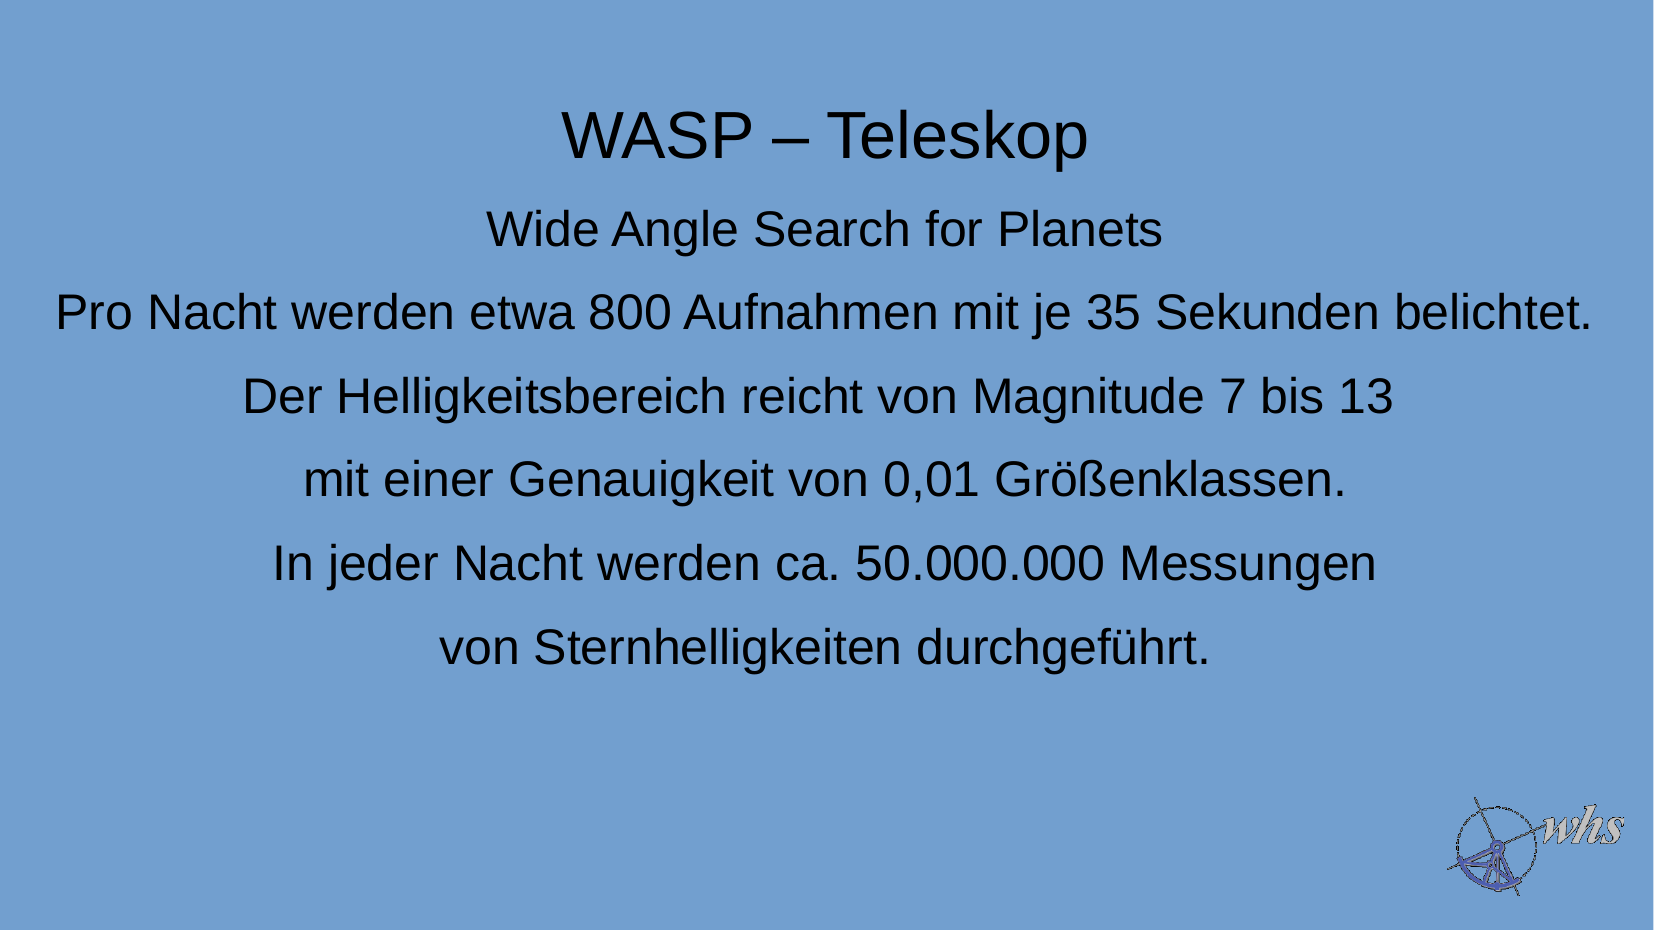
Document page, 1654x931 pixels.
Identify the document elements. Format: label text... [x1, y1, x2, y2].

text_box WASP – Teleskop Wide Angle Search for Planets Pro Nacht werden etwa 800 Aufnahmen mit je 35 Sekunden belichtet. Der Helligkeitsbereich reicht von Magnitude 7 bis 13 mit einer Genauigkeit von 0,01 Größenklassen. In jeder Nacht werden ca. 50.000.000 Messungen von Sternhelligkeiten durchgeführt. [29, 11, 1622, 931]
picture [1447, 797, 1625, 896]
